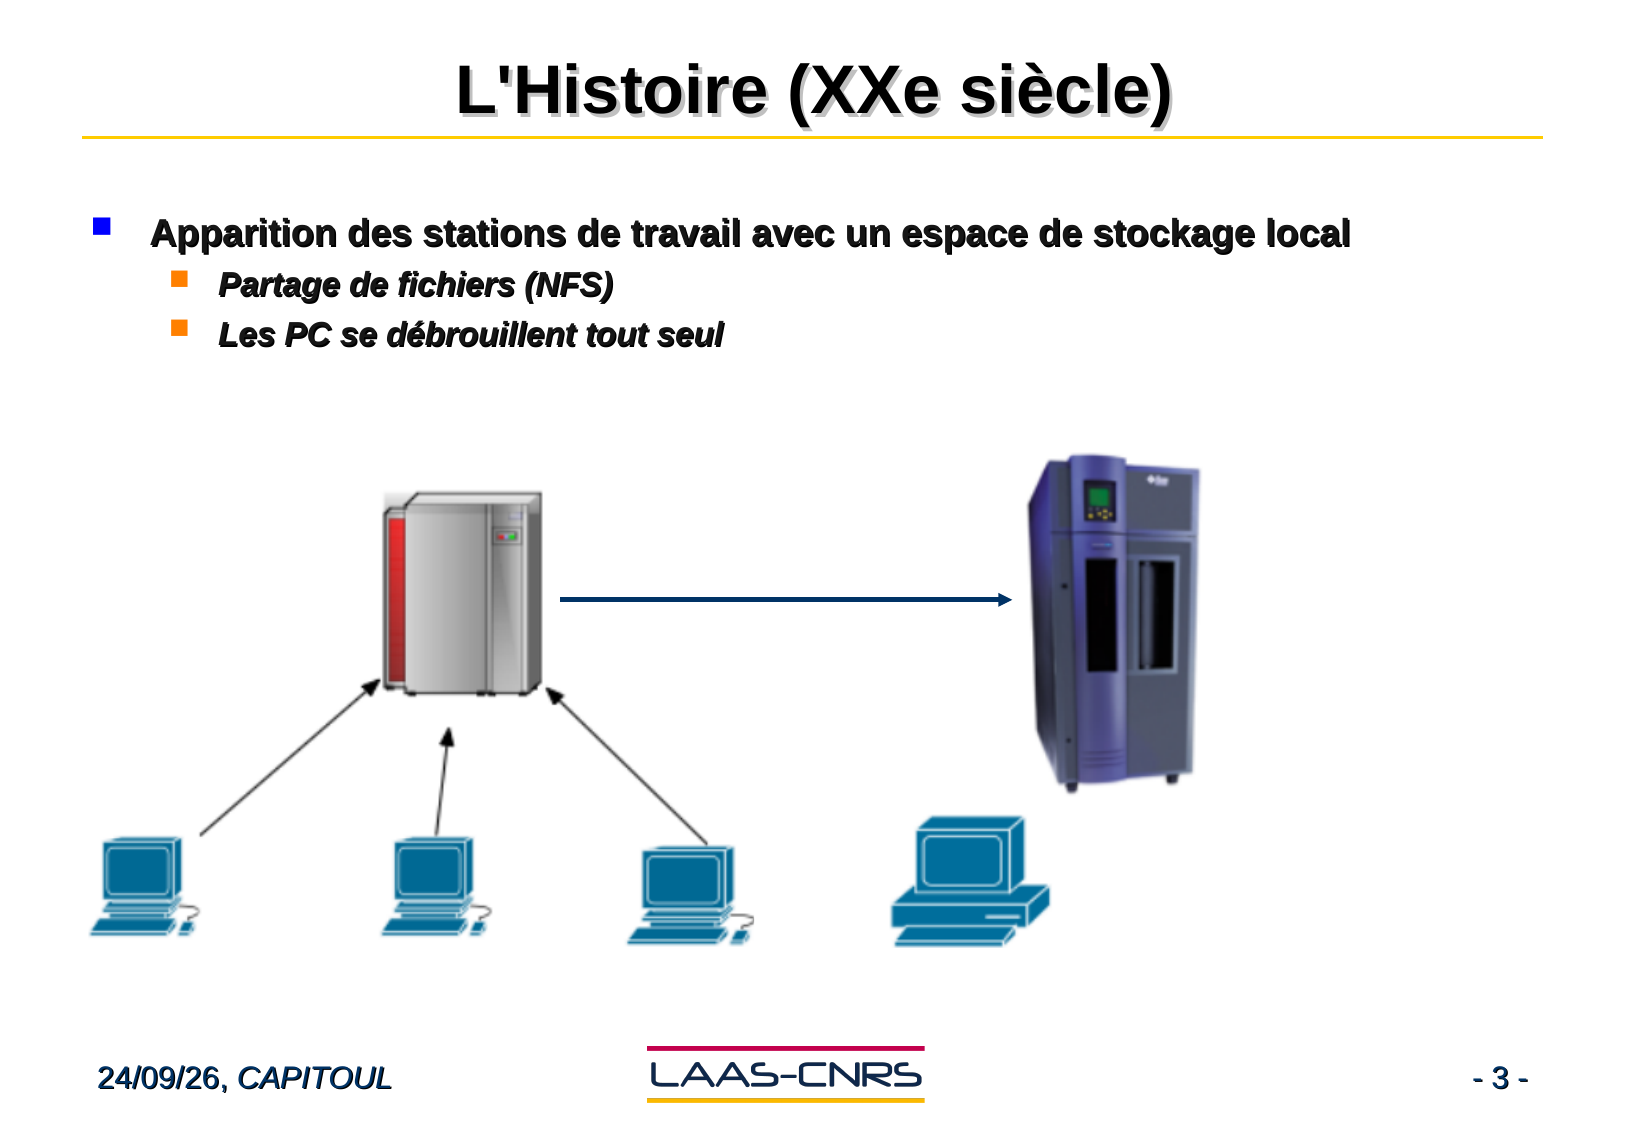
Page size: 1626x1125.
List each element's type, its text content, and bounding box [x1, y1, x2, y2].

picture [647, 1046, 925, 1109]
picture [1012, 437, 1209, 807]
picture [887, 812, 1053, 948]
text_box - <number> - [1164, 1024, 1544, 1103]
text_box 24/04/14, CAPITOUL [81, 1024, 461, 1103]
list Apparition des stations de travail avec un espace de stockage local Partage de fichiers (NFS) Les PC se débrouillent tout seul [74, 199, 1538, 980]
title L'Histoire (XXe siècle) [83, 0, 1546, 173]
